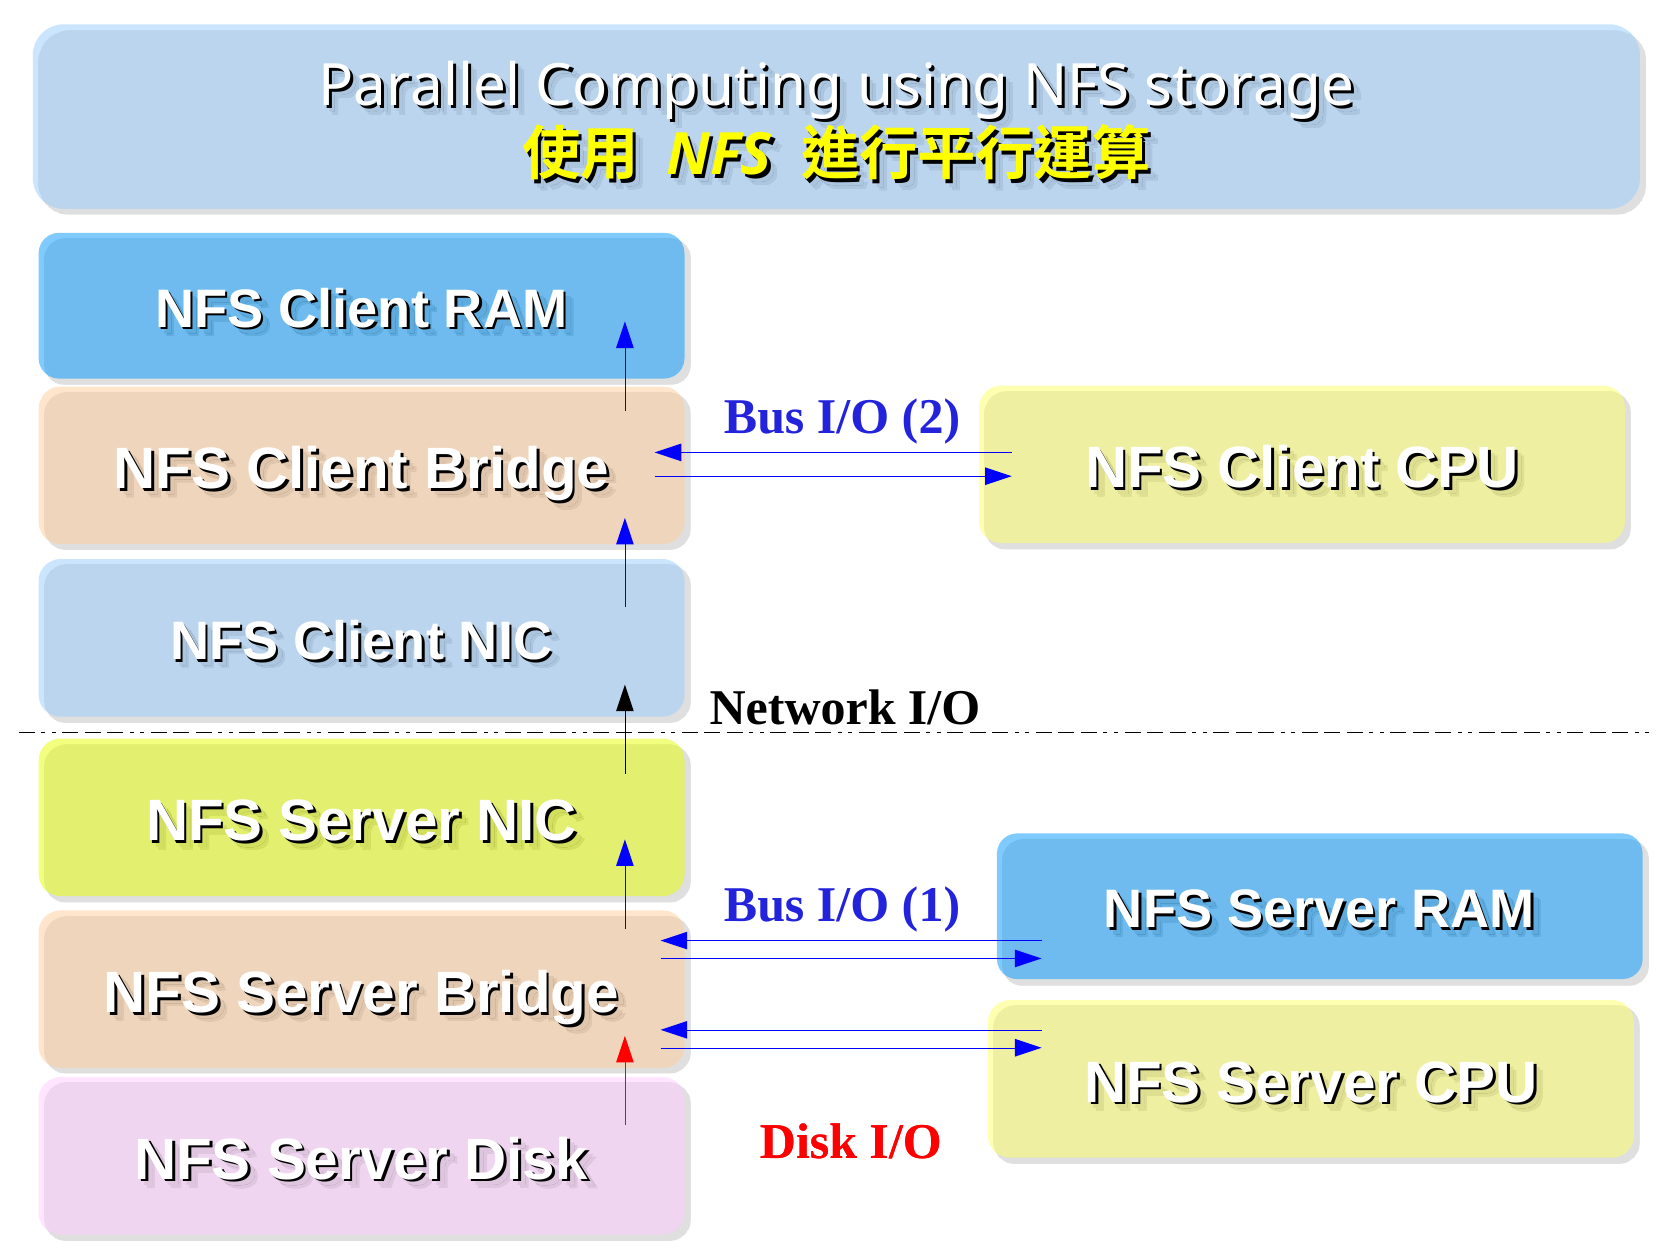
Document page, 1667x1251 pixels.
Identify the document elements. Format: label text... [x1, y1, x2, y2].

text_box Parallel Computing using NFS storage 使用 NFS 進行平行運算 [32, 24, 1640, 209]
text_box NFS Client Bridge [38, 386, 685, 545]
text_box NFS Server Bridge [38, 910, 685, 1069]
text_box NFS Client NIC [38, 559, 685, 717]
text_box NFS Client RAM [38, 232, 685, 379]
text_box Network I/O [684, 666, 1006, 743]
text_box NFS Server RAM [996, 833, 1643, 980]
text_box Bus I/O (1) [702, 863, 983, 940]
text_box NFS Client CPU [979, 385, 1625, 544]
text_box NFS Server CPU [987, 1000, 1634, 1158]
text_box Bus I/O (2) [702, 375, 983, 452]
text_box NFS Server NIC [38, 738, 685, 897]
text_box Disk I/O [720, 1101, 983, 1177]
text_box NFS Server Disk [38, 1077, 685, 1235]
